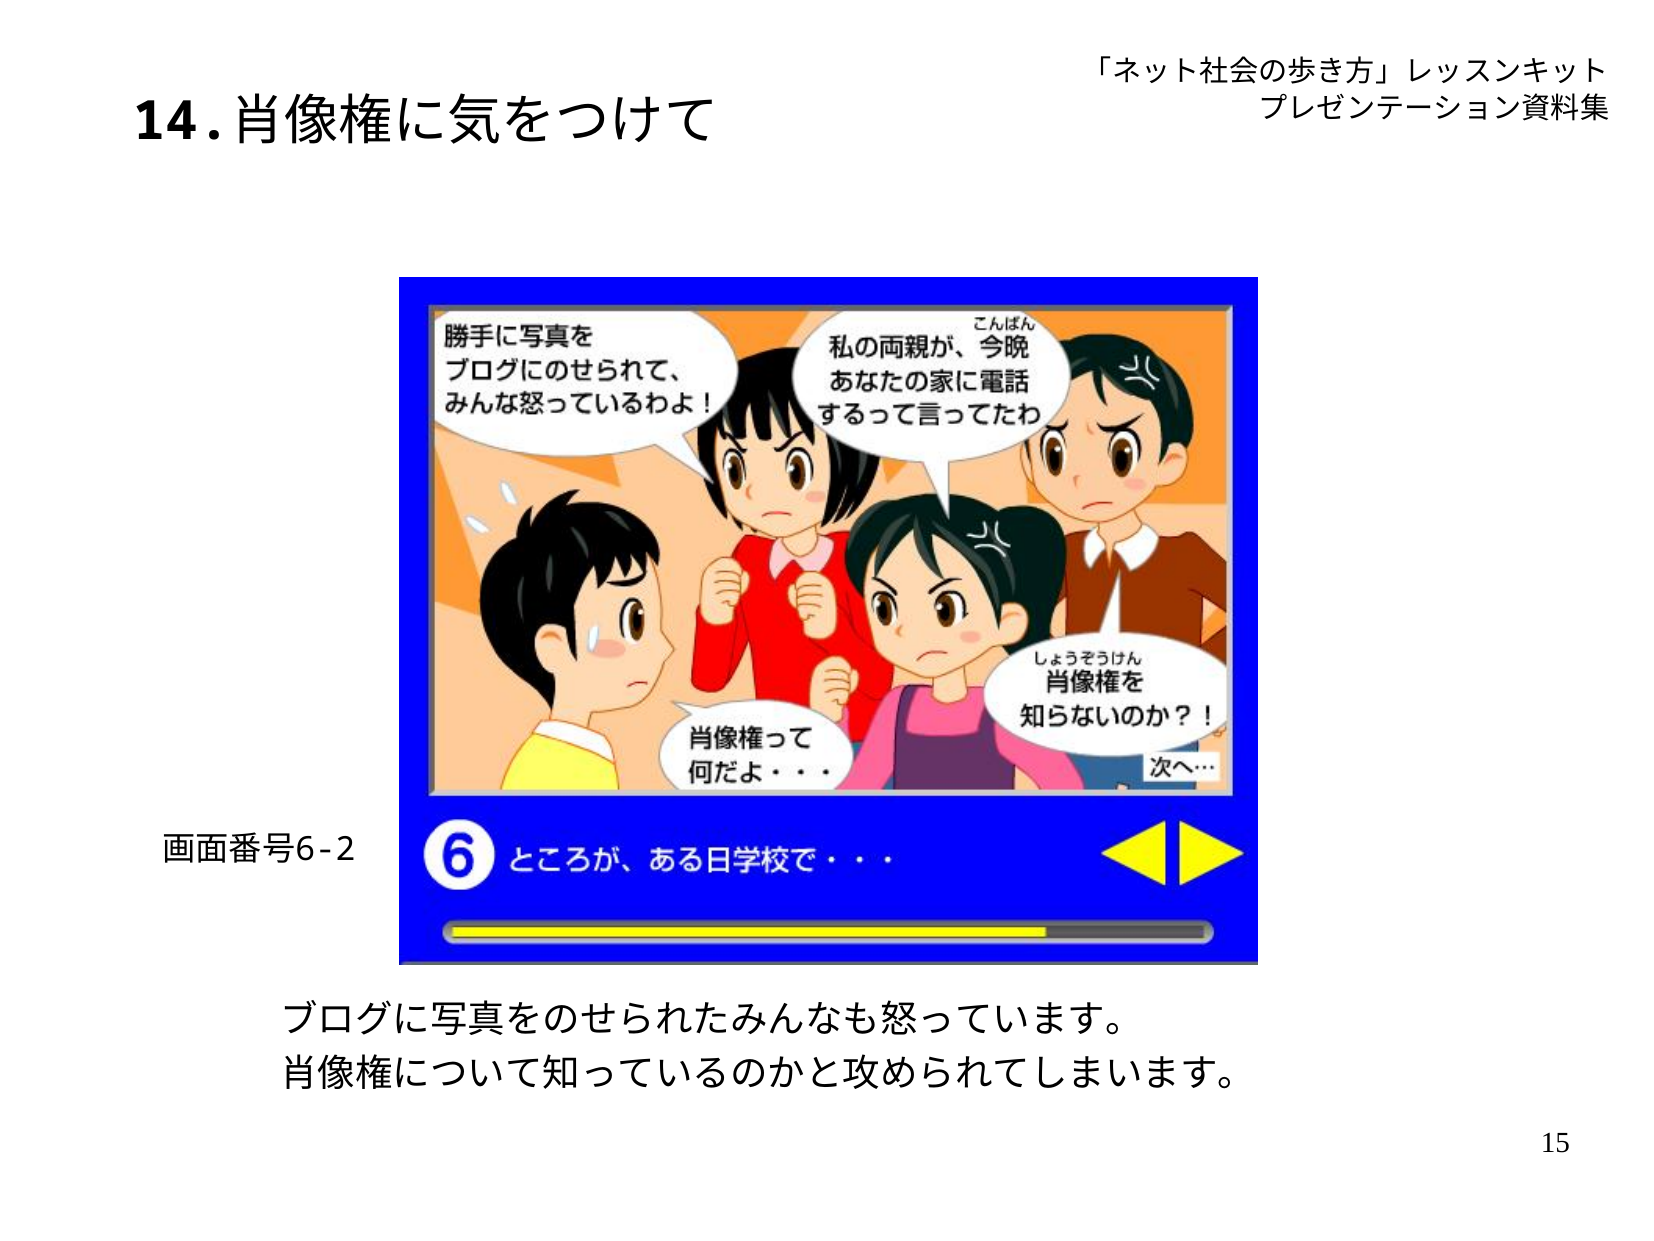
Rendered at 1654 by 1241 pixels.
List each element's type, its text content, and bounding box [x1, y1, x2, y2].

picture [399, 277, 1258, 965]
text_box 画面番号6-2 [147, 826, 384, 875]
text_box 「ネット社会の歩き方」レッスンキット プレゼンテーション資料集 [1062, 44, 1625, 134]
text_box ブログに写真をのせられたみんなも怒っています。 肖像権について知っているのかと攻められてしまいます。 [265, 981, 1418, 1105]
text_box 14.肖像権に気をつけて [118, 88, 1093, 158]
